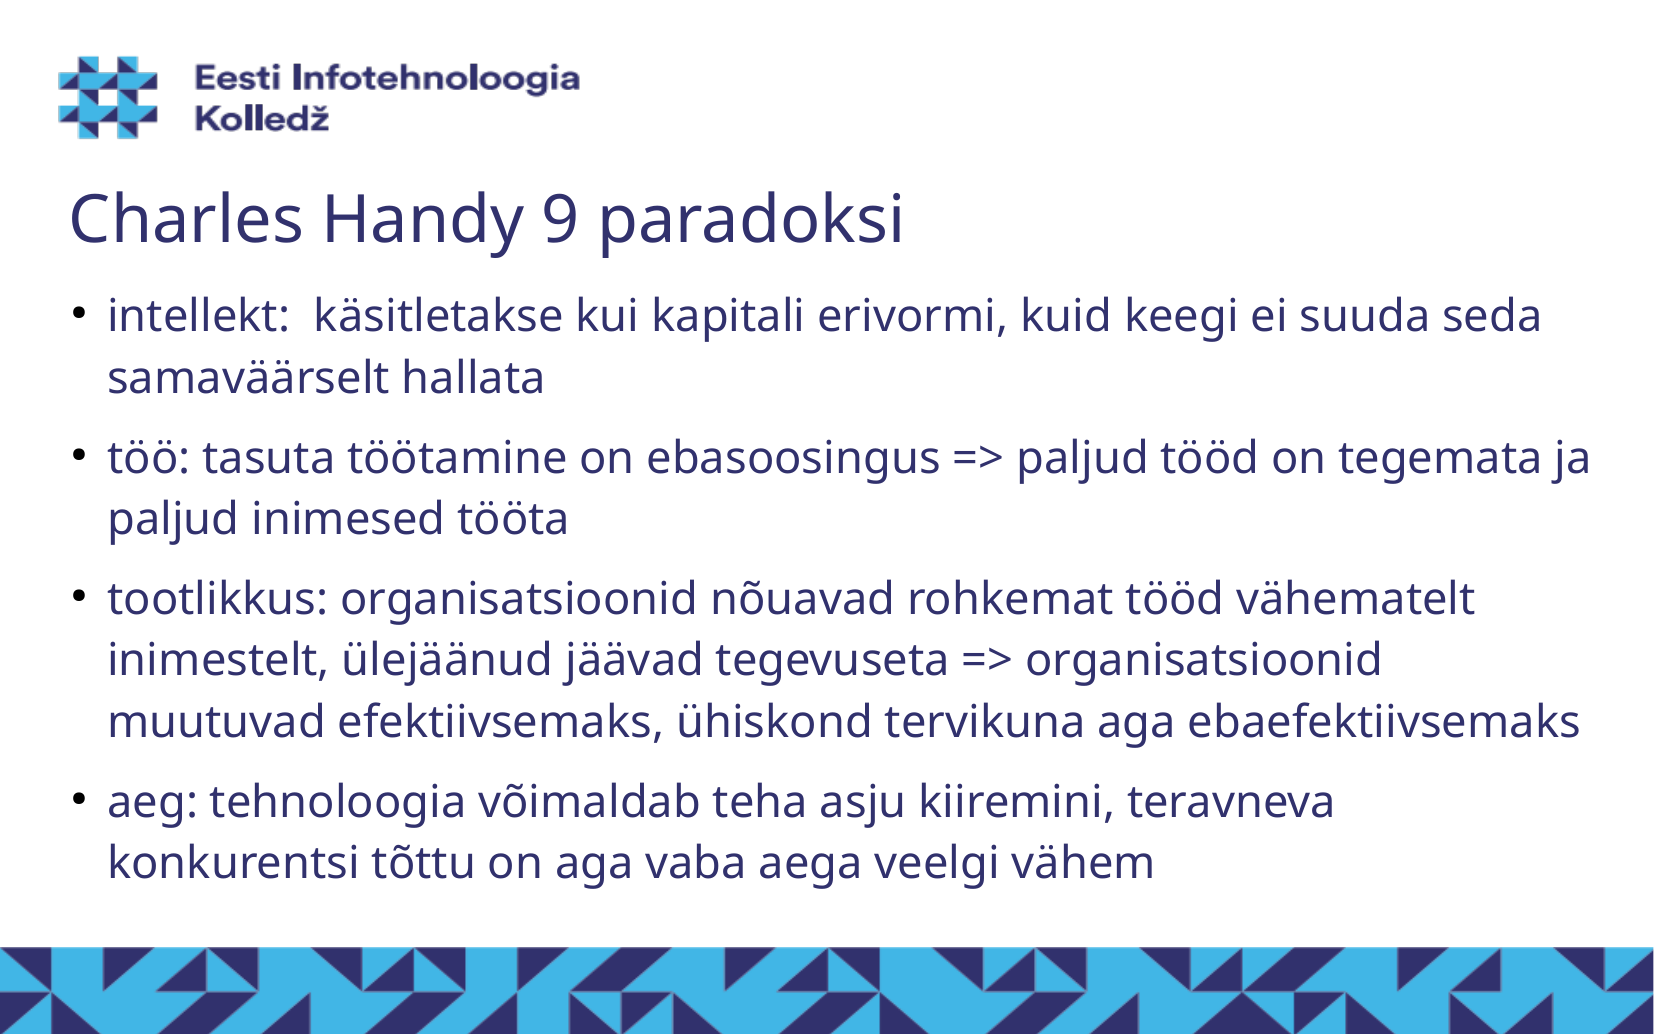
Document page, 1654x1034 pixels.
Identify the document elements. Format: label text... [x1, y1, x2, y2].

list intellekt: käsitletakse kui kapitali erivormi, kuid keegi ei suuda seda samaväärselt hallata töö: tasuta töötamine on ebasoosingus => paljud tööd on tegemata ja paljud inimesed tööta tootlikkus: organisatsioonid nõuavad rohkemat tööd vähematelt inimestelt, ülejäänud jäävad tegevuseta => organisatsioonid muutuvad efektiivsemaks, ühiskond tervikuna aga ebaefektiivsemaks aeg: tehnoloogia võimaldab teha asju kiiremini, teravneva konkurentsi tõttu on aga vaba aega veelgi vähem [59, 283, 1595, 936]
title Charles Handy 9 paradoksi [68, 147, 1536, 283]
